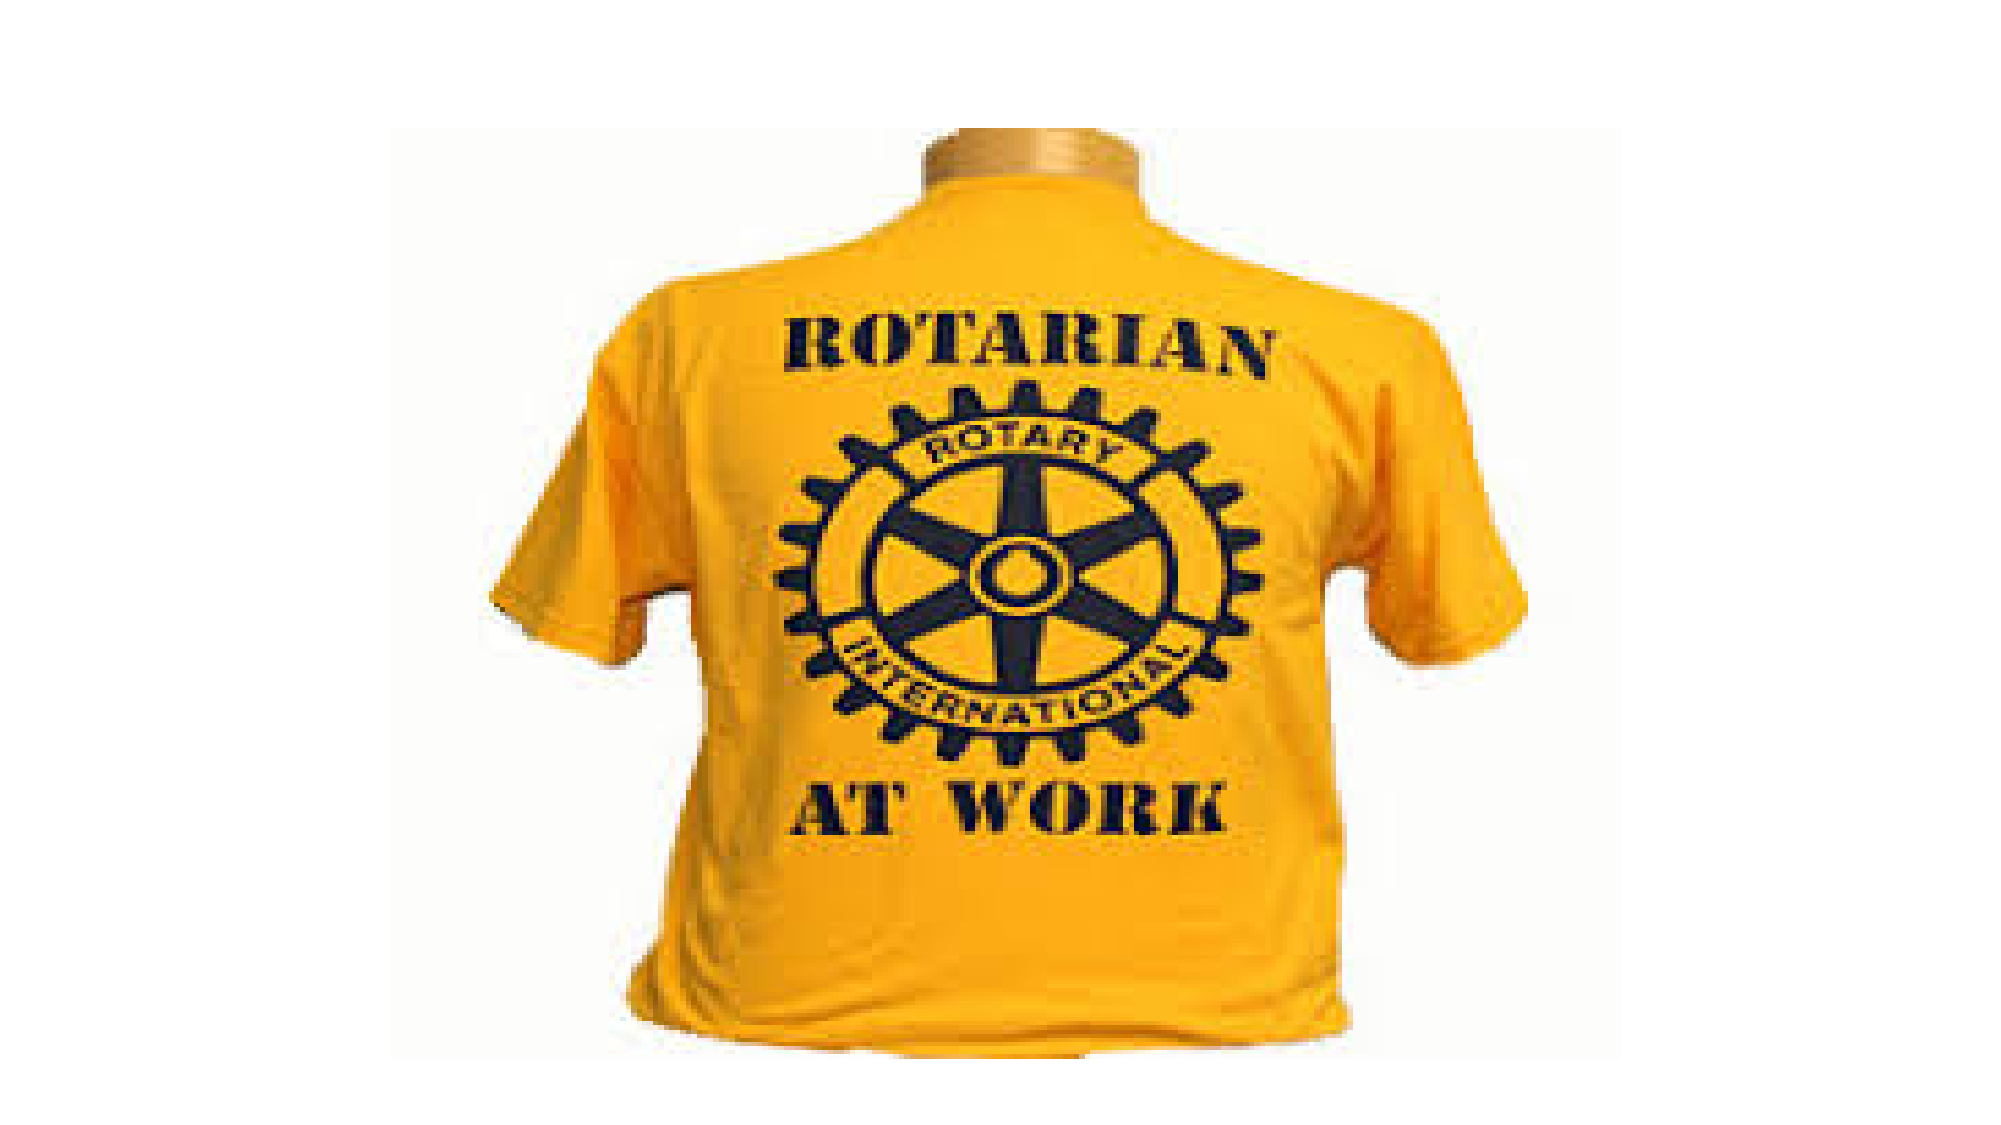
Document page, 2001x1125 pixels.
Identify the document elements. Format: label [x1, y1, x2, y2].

picture [391, 128, 1621, 1059]
